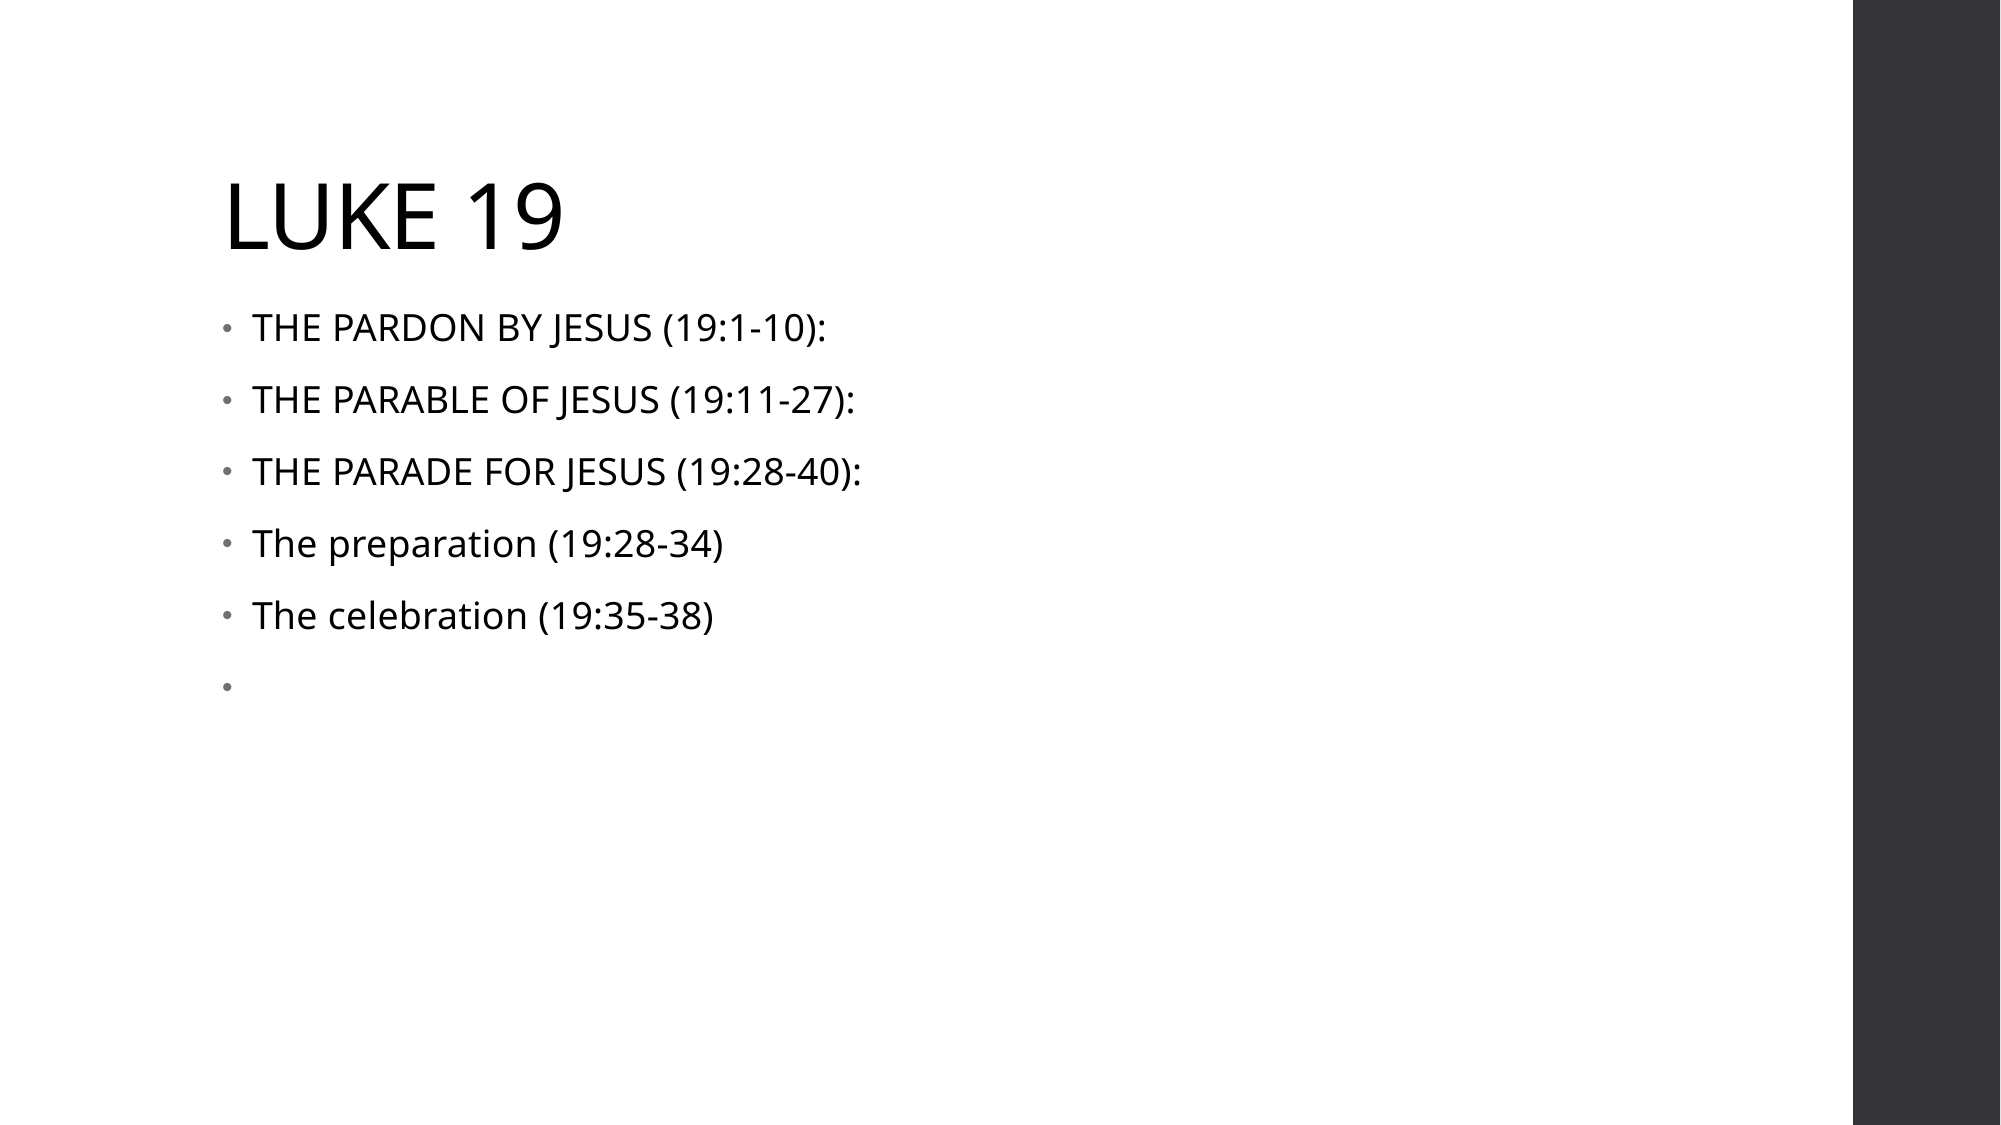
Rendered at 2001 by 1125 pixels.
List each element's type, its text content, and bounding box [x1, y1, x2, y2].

list THE PARDON BY JESUS (19:1-10): THE PARABLE OF JESUS (19:11-27): THE PARADE FOR JESUS (19:28-40): The preparation (19:28-34) The celebration (19:35-38) [206, 299, 1617, 1014]
title LUKE 19 [206, 60, 1797, 278]
